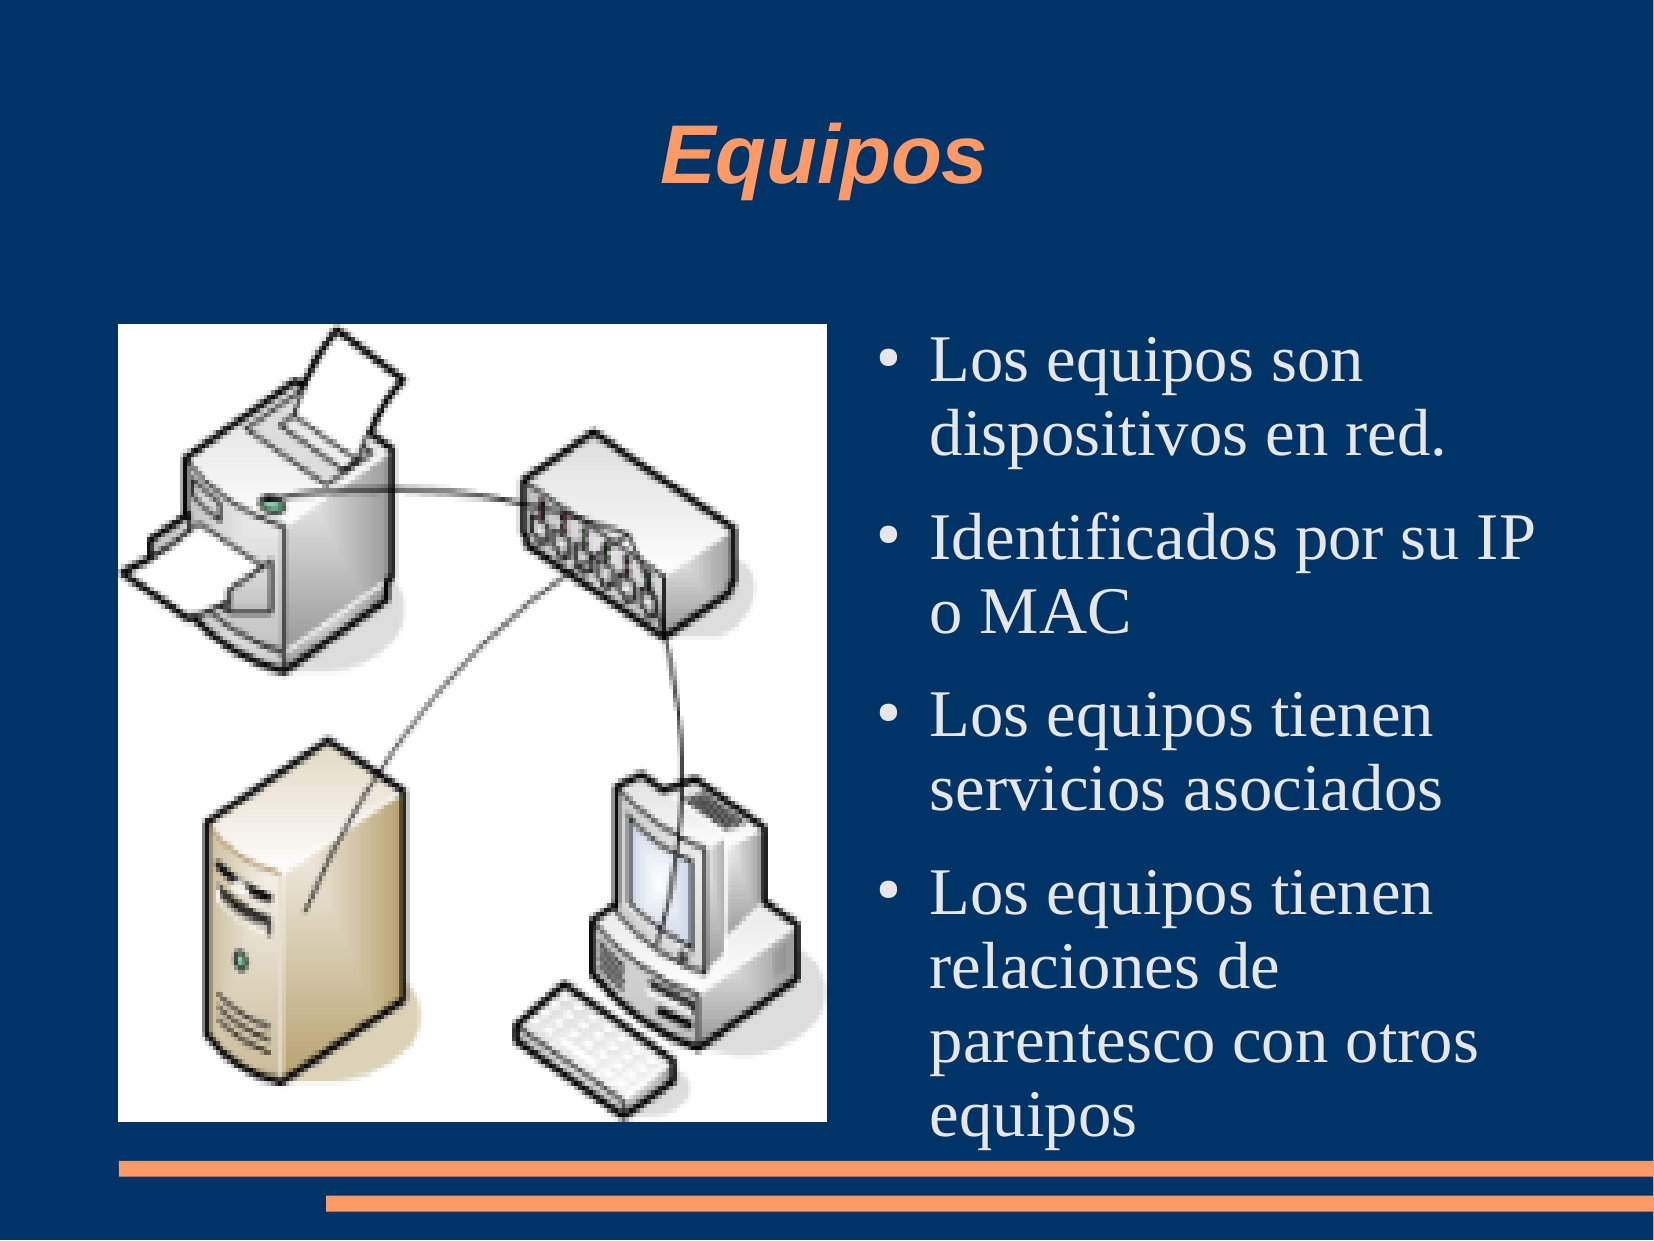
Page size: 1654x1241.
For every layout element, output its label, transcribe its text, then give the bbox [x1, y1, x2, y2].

list Los equipos son dispositivos en red. Identificados por su IP o MAC Los equipos tienen servicios asociados Los equipos tienen relaciones de parentesco con otros equipos [858, 322, 1562, 1152]
title Equipos [118, 59, 1531, 252]
picture [118, 322, 827, 1141]
